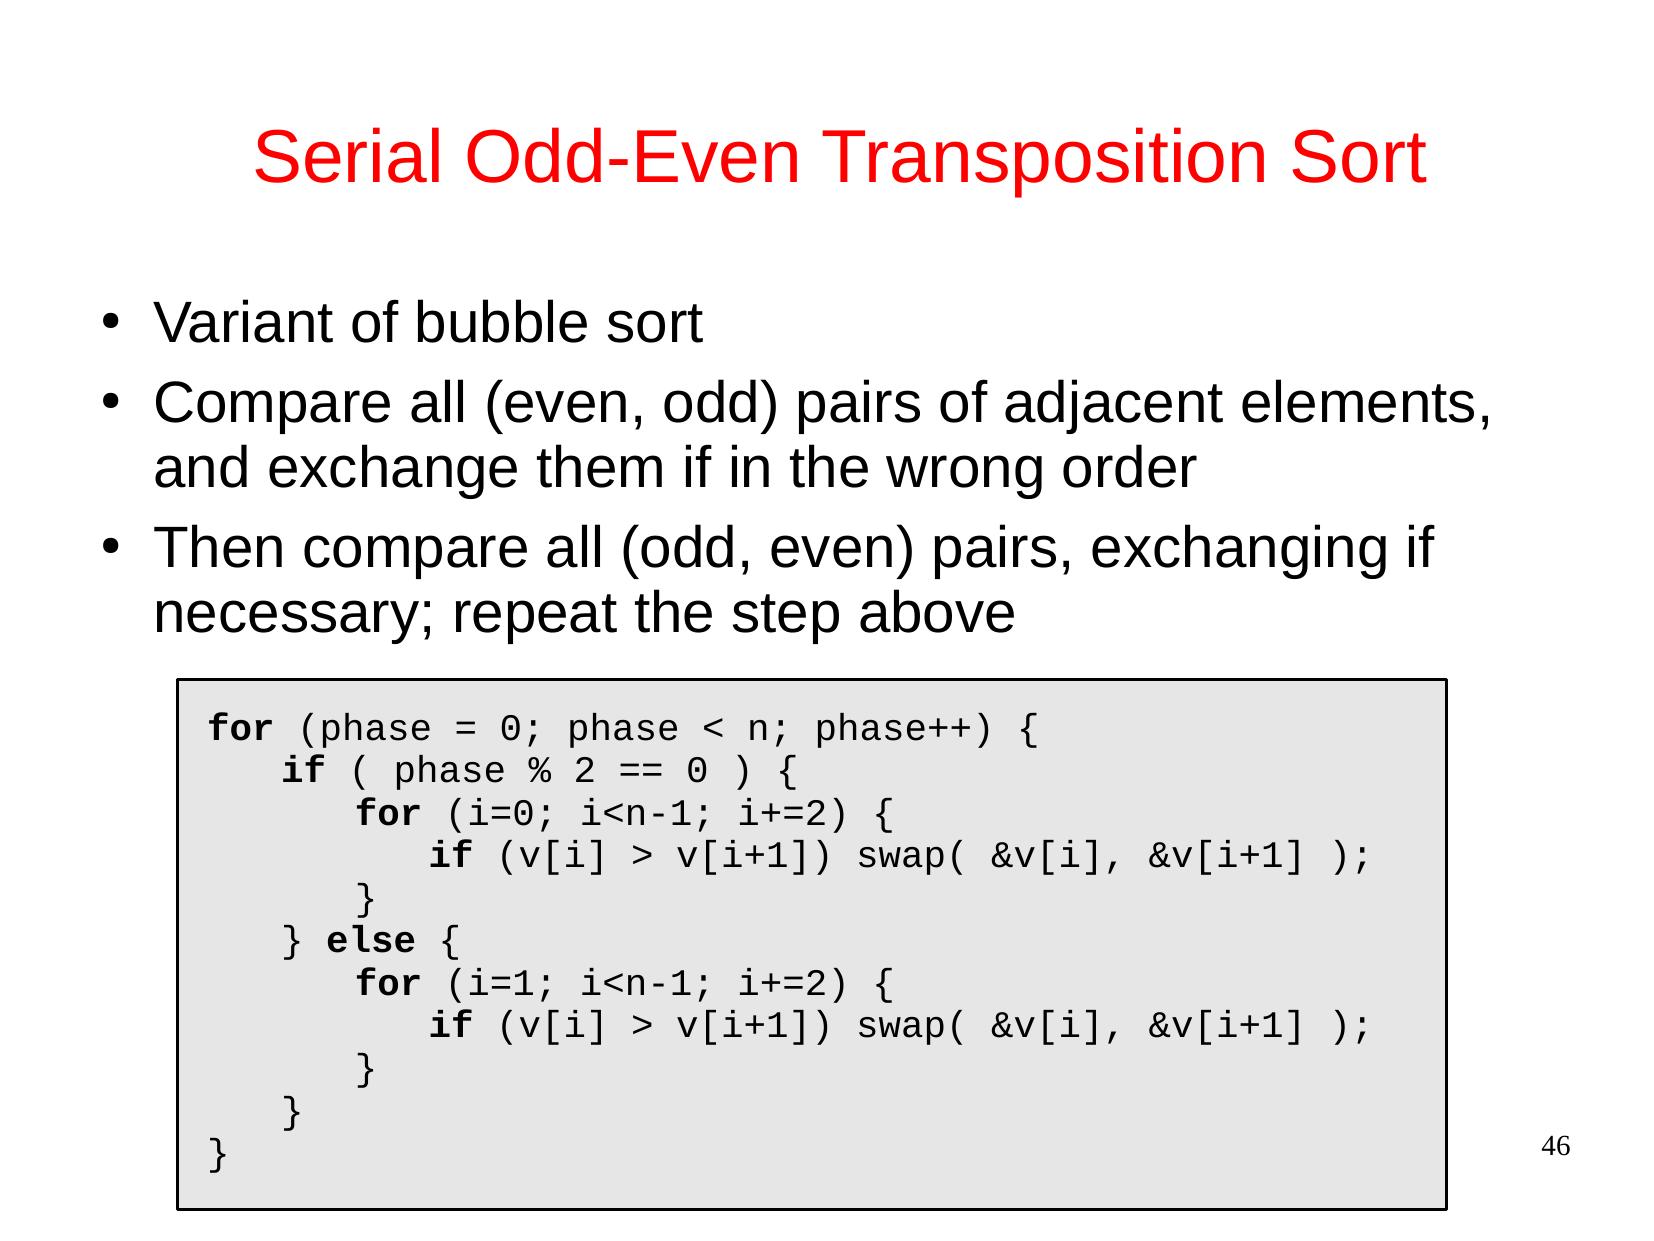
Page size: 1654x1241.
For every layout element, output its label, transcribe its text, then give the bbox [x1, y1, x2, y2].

text_box for (phase = 0; phase < n; phase++) { if ( phase % 2 == 0 ) { for (i=0; i<n-1; i+=2) { if (v[i] > v[i+1]) swap( &v[i], &v[i+1] ); } } else { for (i=1; i<n-1; i+=2) { if (v[i] > v[i+1]) swap( &v[i], &v[i+1] ); } } } [177, 679, 1447, 1210]
title Serial Odd-Even Transposition Sort [82, 49, 1571, 257]
list Variant of bubble sort Compare all (even, odd) pairs of adjacent elements, and exchange them if in the wrong order Then compare all (odd, even) pairs, exchanging if necessary; repeat the step above [82, 290, 1571, 1109]
